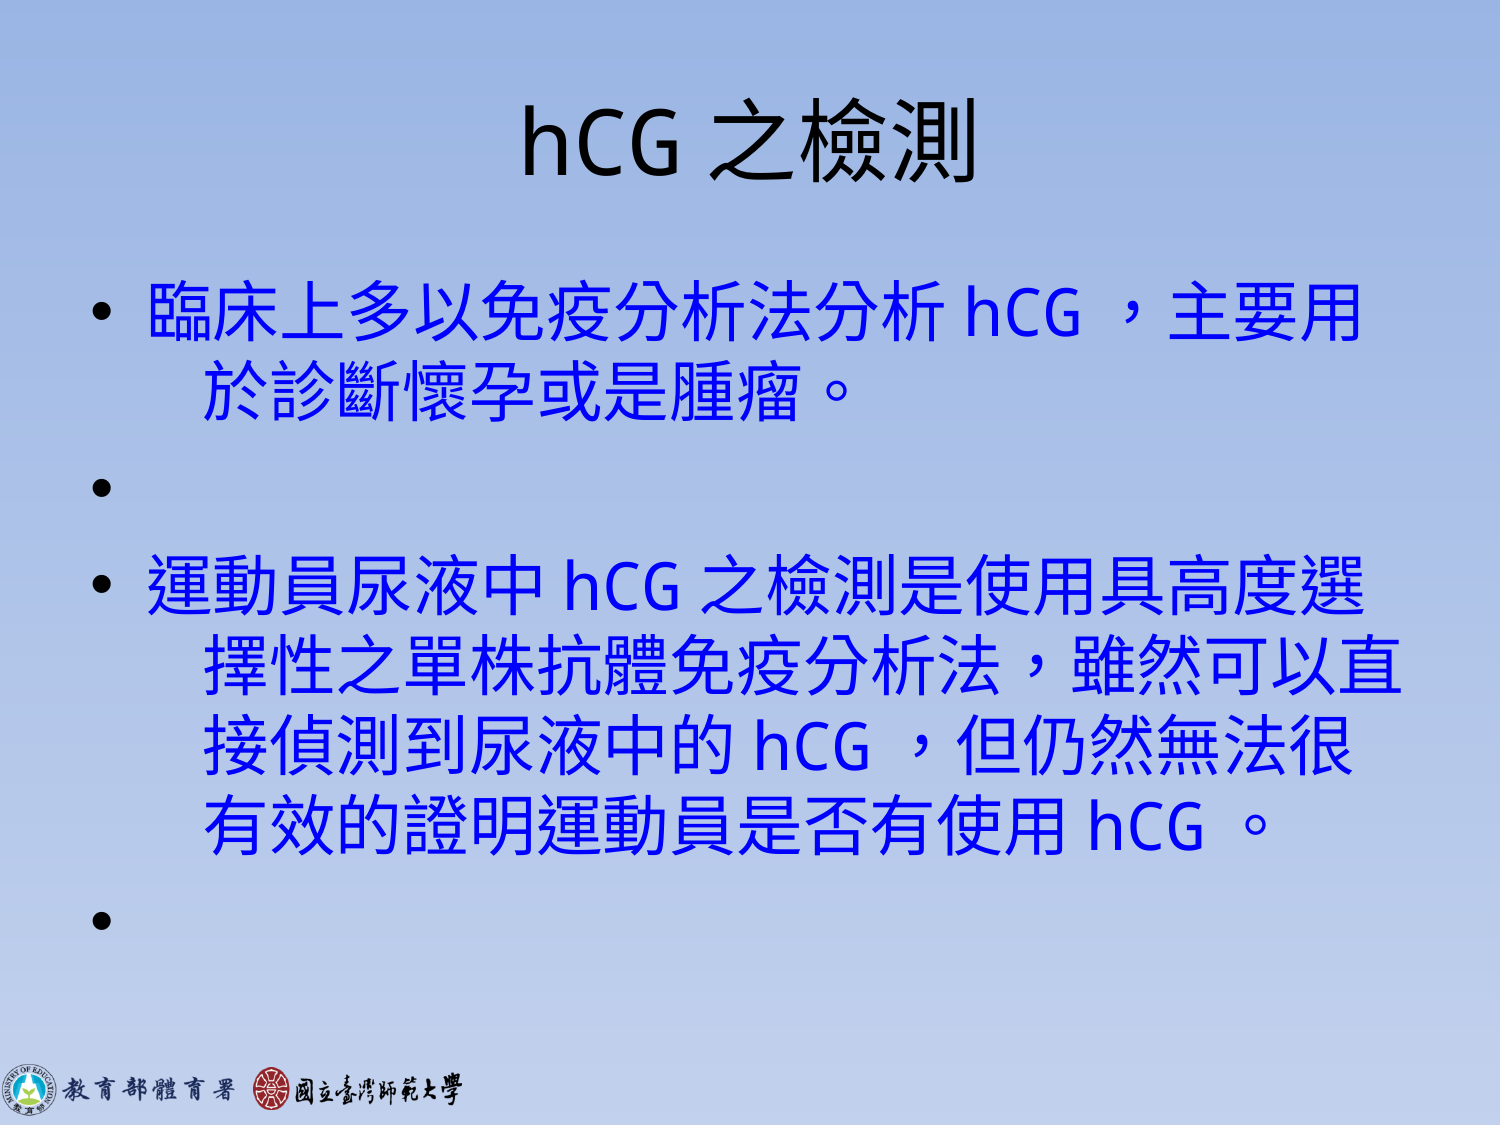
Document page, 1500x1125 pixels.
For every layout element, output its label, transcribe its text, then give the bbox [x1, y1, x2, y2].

title hCG之檢測 [75, 45, 1426, 233]
list 臨床上多以免疫分析法分析hCG，主要用於診斷懷孕或是腫瘤。 運動員尿液中hCG之檢測是使用具高度選擇性之單株抗體免疫分析法，雖然可以直接偵測到尿液中的hCG，但仍然無法很有效的證明運動員是否有使用hCG。 [75, 262, 1426, 1005]
